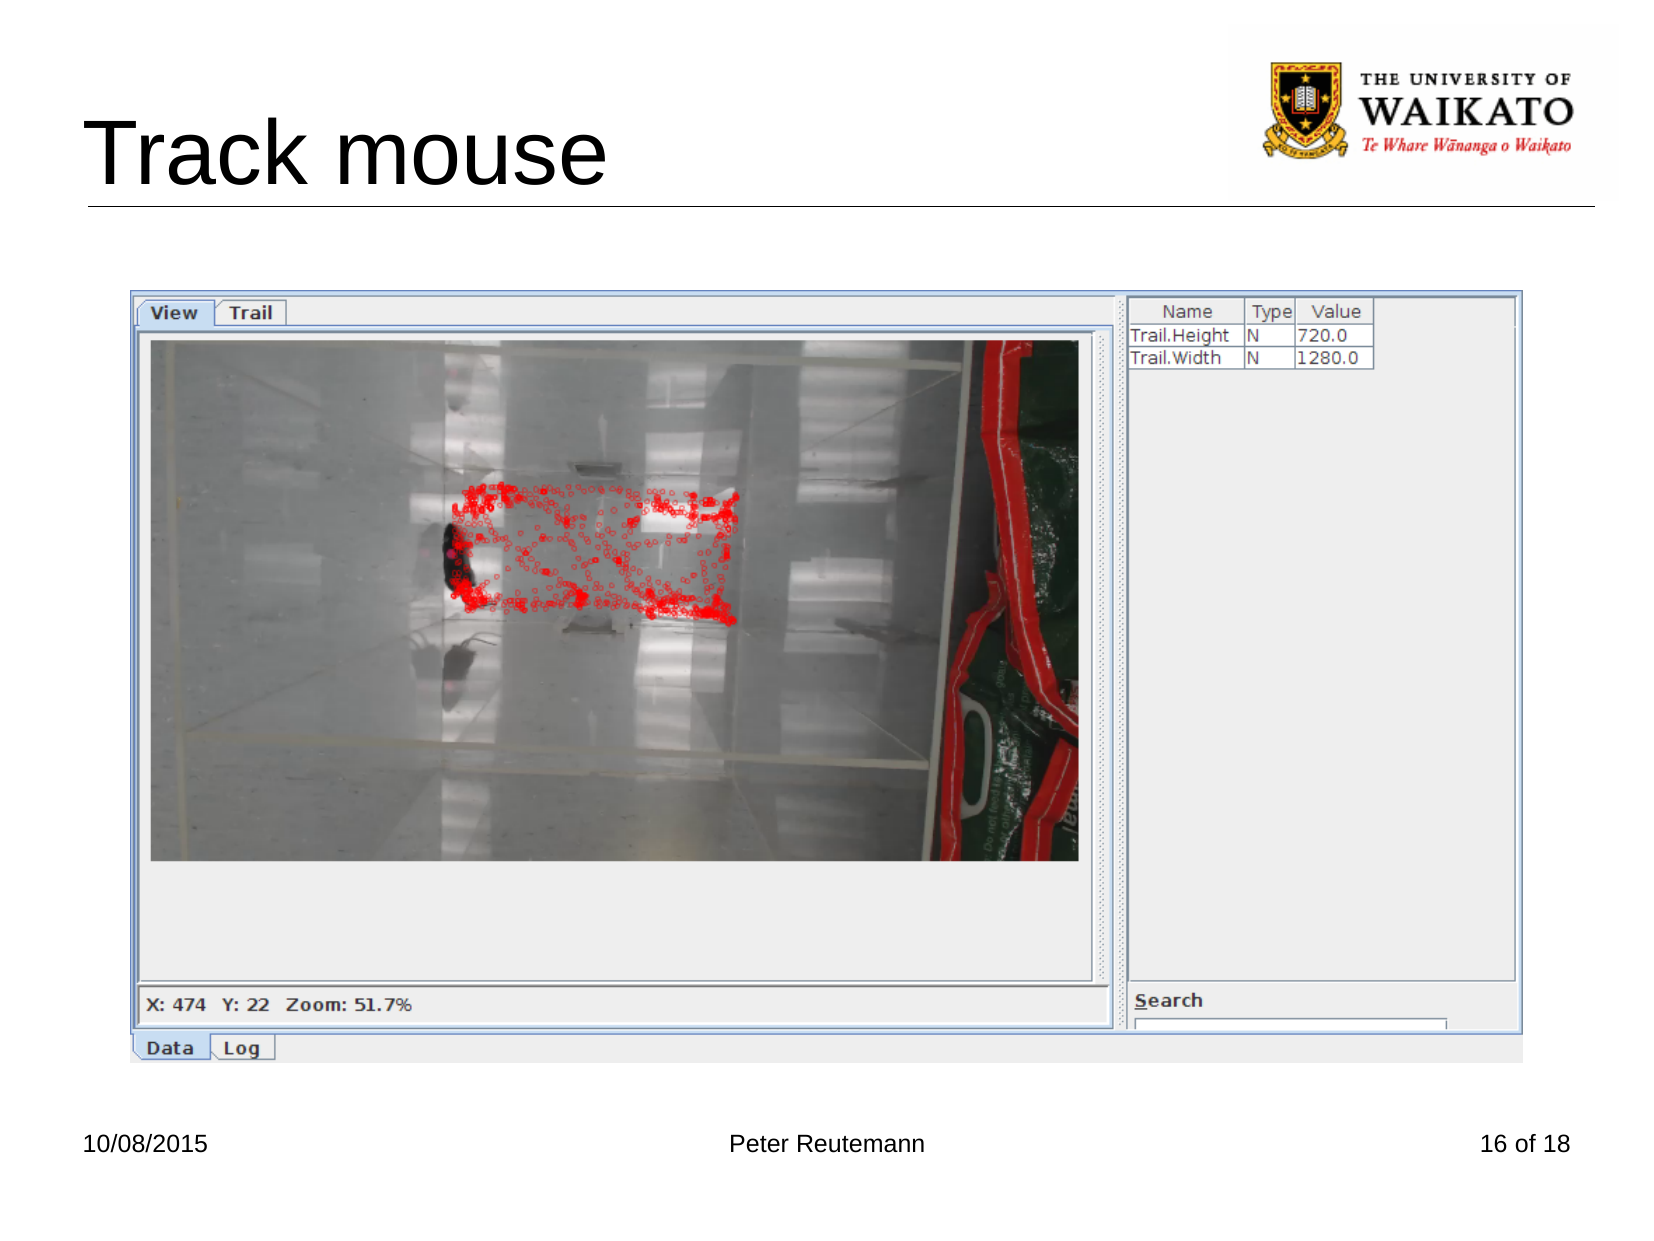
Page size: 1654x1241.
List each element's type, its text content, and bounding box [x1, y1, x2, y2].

picture [1228, 24, 1619, 201]
title Track mouse [82, 49, 1571, 257]
picture [130, 290, 1523, 1063]
